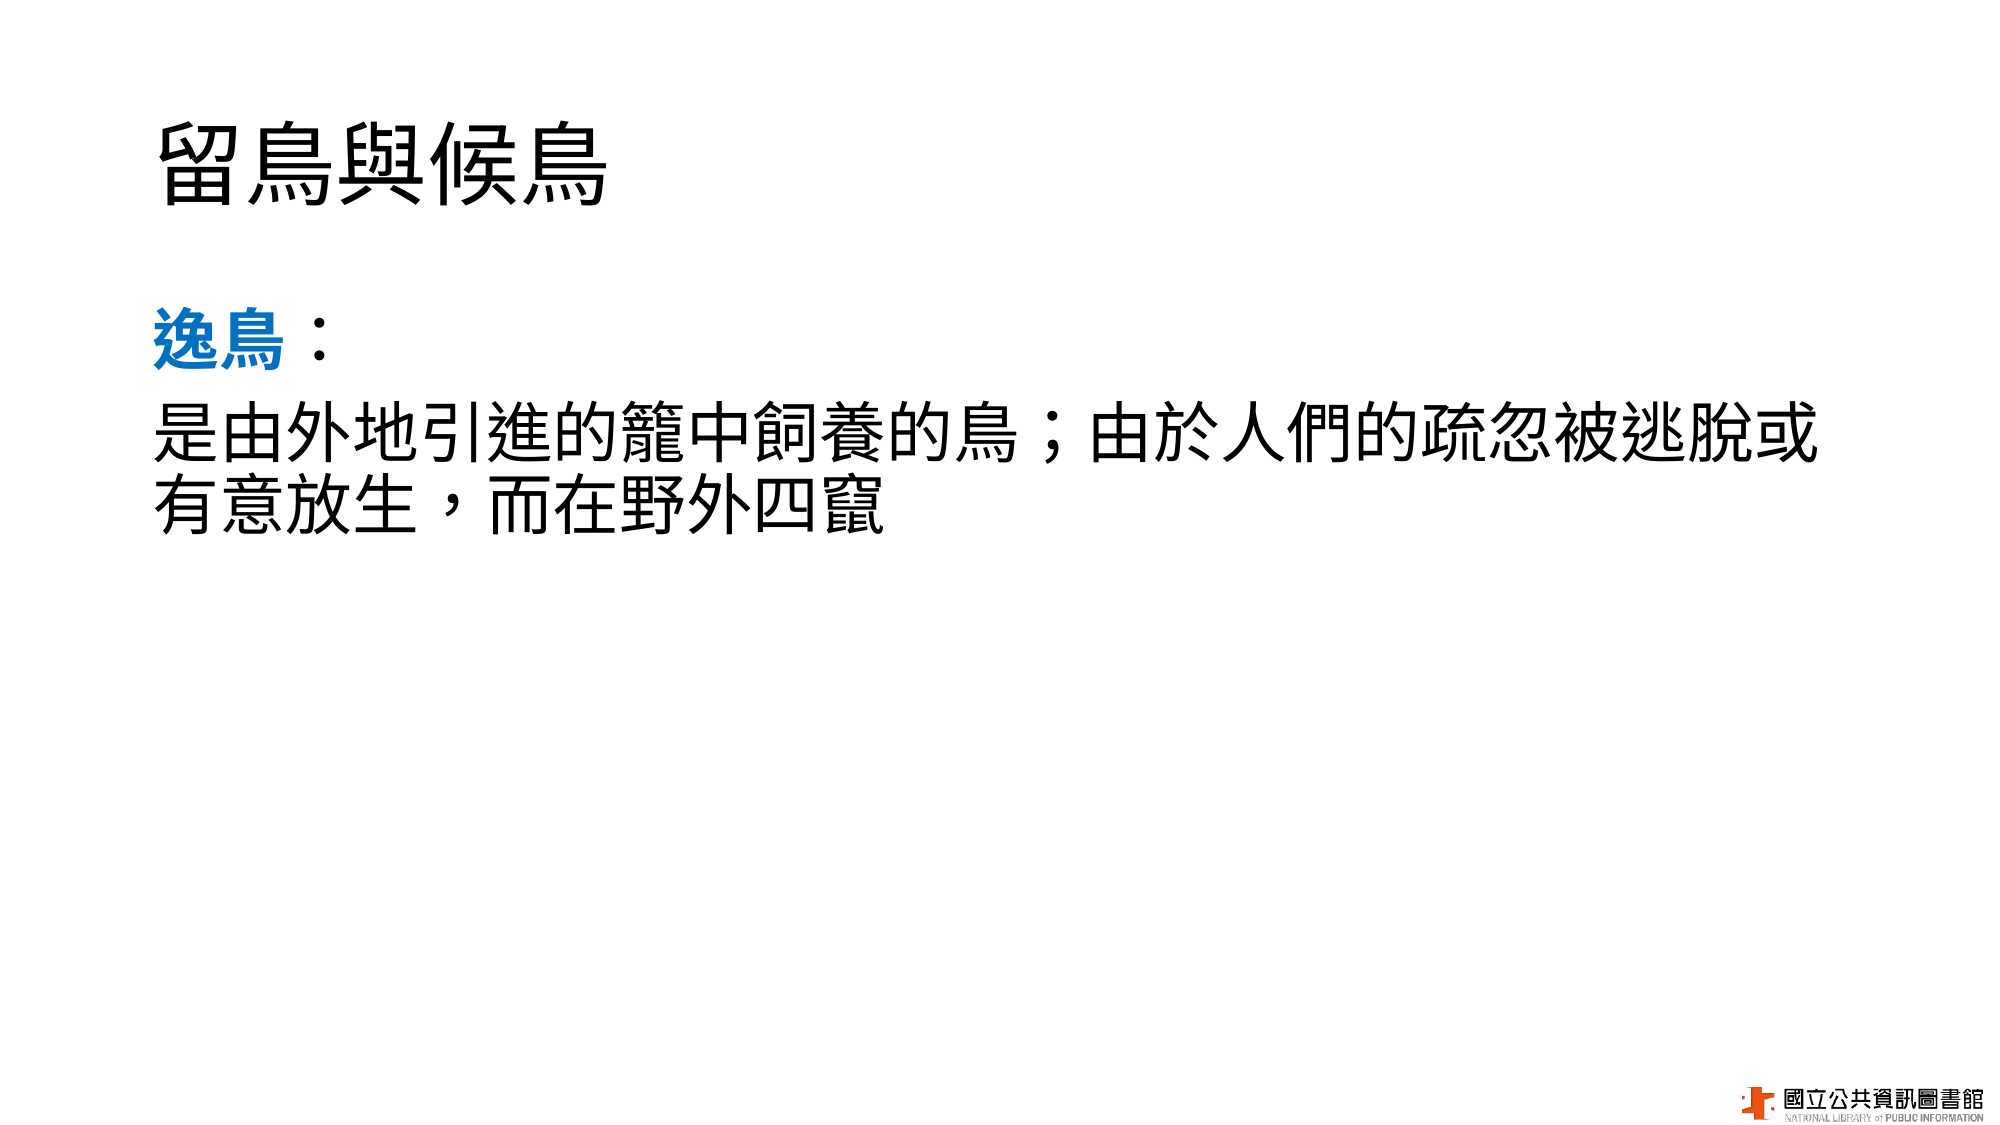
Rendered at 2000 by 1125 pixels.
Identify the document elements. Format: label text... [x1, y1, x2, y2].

title 留鳥與候鳥 [137, 59, 1863, 278]
list 逸鳥： 是由外地引進的籠中飼養的鳥；由於人們的疏忽被逃脫或有意放生，而在野外四竄 [137, 299, 1863, 1014]
